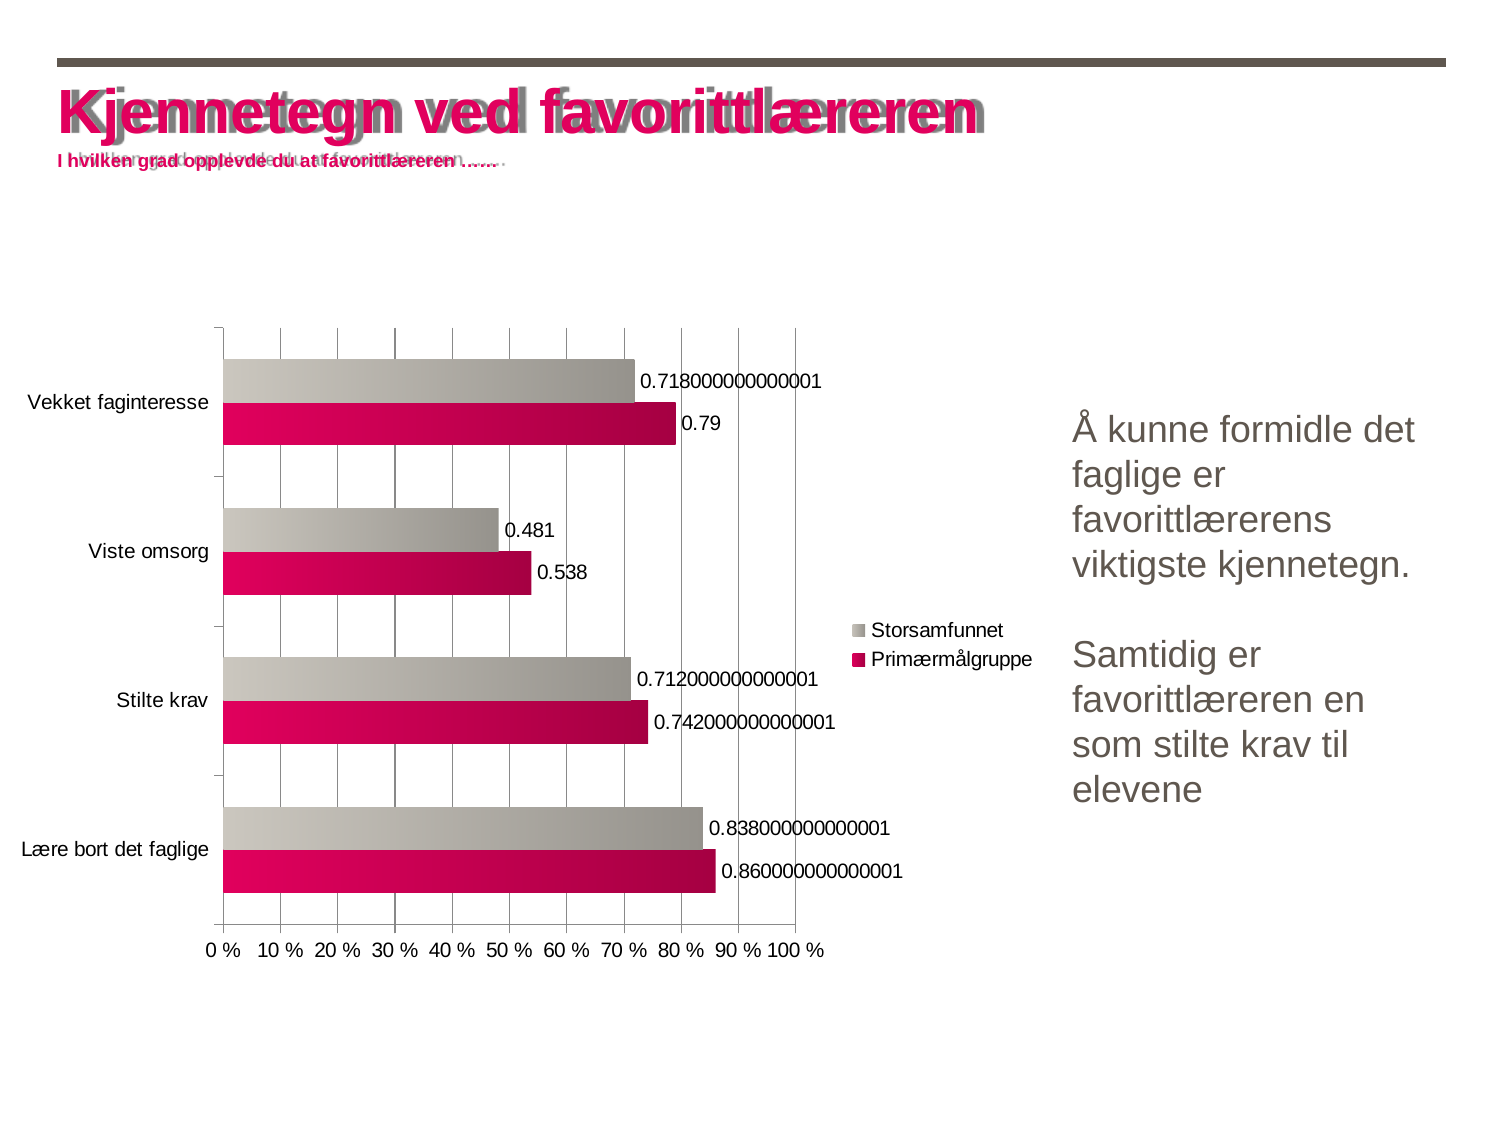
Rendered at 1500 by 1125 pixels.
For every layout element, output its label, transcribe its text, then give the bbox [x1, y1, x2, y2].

title Kjennetegn ved favorittlæreren I hvilken grad opplevde du at favorittlæreren …… [57, 64, 1176, 232]
chart [0, 314, 1052, 976]
text_box Å kunne formidle det faglige er favorittlærerens viktigste kjennetegn. Samtidig er favorittlæreren en som stilte krav til elevene [1057, 397, 1459, 822]
